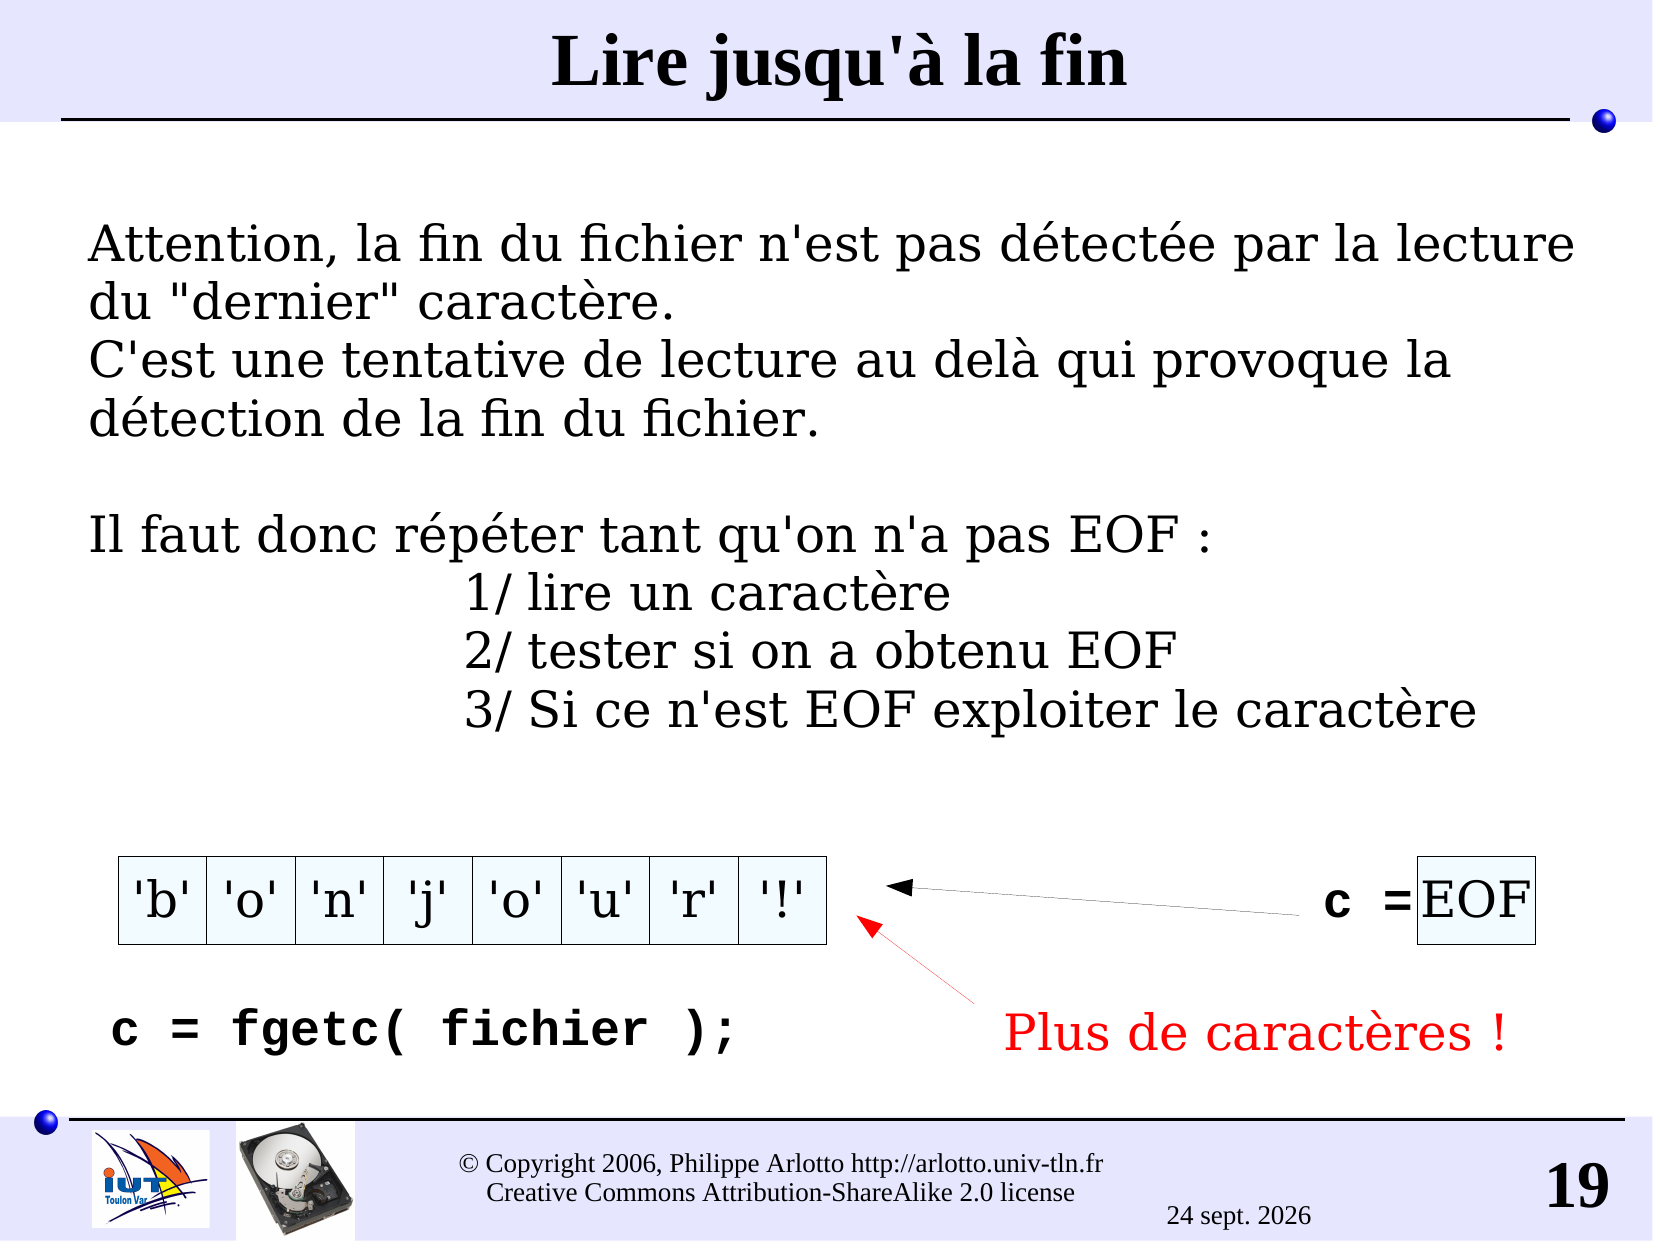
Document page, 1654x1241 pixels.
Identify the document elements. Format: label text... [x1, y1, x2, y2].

text_box 'n' [295, 856, 383, 945]
text_box Plus de caractères ! [1003, 1003, 1565, 1063]
text_box 'j' [383, 856, 472, 945]
text_box c = fgetc( fichier ); [109, 1003, 741, 1061]
text_box EOF [1417, 856, 1536, 945]
picture [236, 1121, 355, 1241]
text_box 'o' [472, 856, 561, 945]
text_box 'o' [206, 856, 295, 945]
text_box 'u' [561, 856, 649, 945]
text_box 'b' [118, 856, 206, 945]
title Lire jusqu'à la fin [95, 14, 1585, 107]
text_box '!' [738, 856, 827, 945]
text_box Attention, la fin du fichier n'est pas détectée par la lecture du "dernier" caractère. C'est une tentative de lecture au delà qui provoque la détection de la fin du fichier. Il faut donc répéter tant qu'on n'a pas EOF : 1/ lire un caractère 2/ tester si on a obtenu EOF 3/ Si ce n'est EOF exploiter le caractère [88, 214, 1580, 798]
text_box c = [1322, 876, 1413, 934]
text_box 'r' [649, 856, 738, 945]
